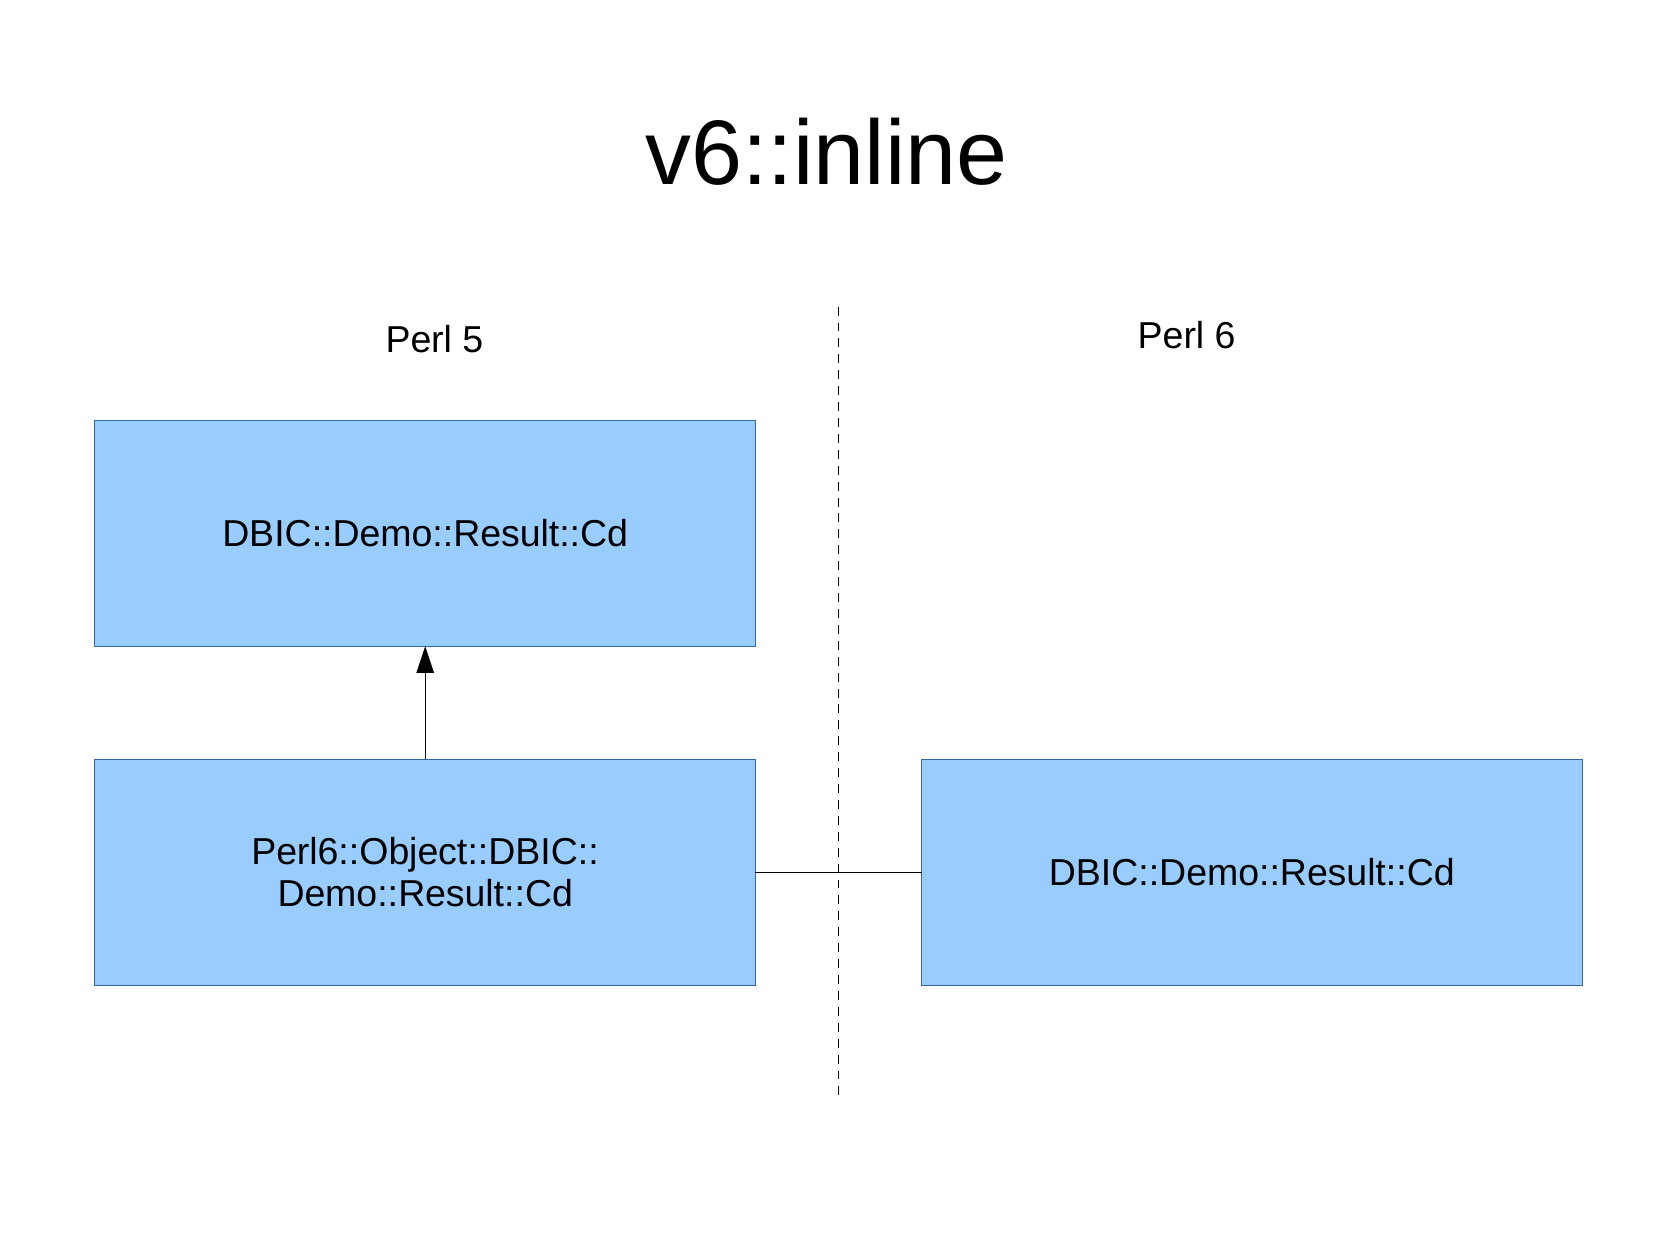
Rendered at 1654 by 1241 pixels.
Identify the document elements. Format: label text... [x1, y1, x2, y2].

text_box Perl 6 [1122, 307, 1302, 421]
text_box DBIC::Demo::Result::Cd [94, 420, 756, 647]
title v6::inline [82, 49, 1571, 257]
text_box Perl 5 [370, 311, 550, 421]
text_box Perl6::Object::DBIC:: Demo::Result::Cd [94, 759, 756, 986]
text_box DBIC::Demo::Result::Cd [921, 759, 1583, 986]
